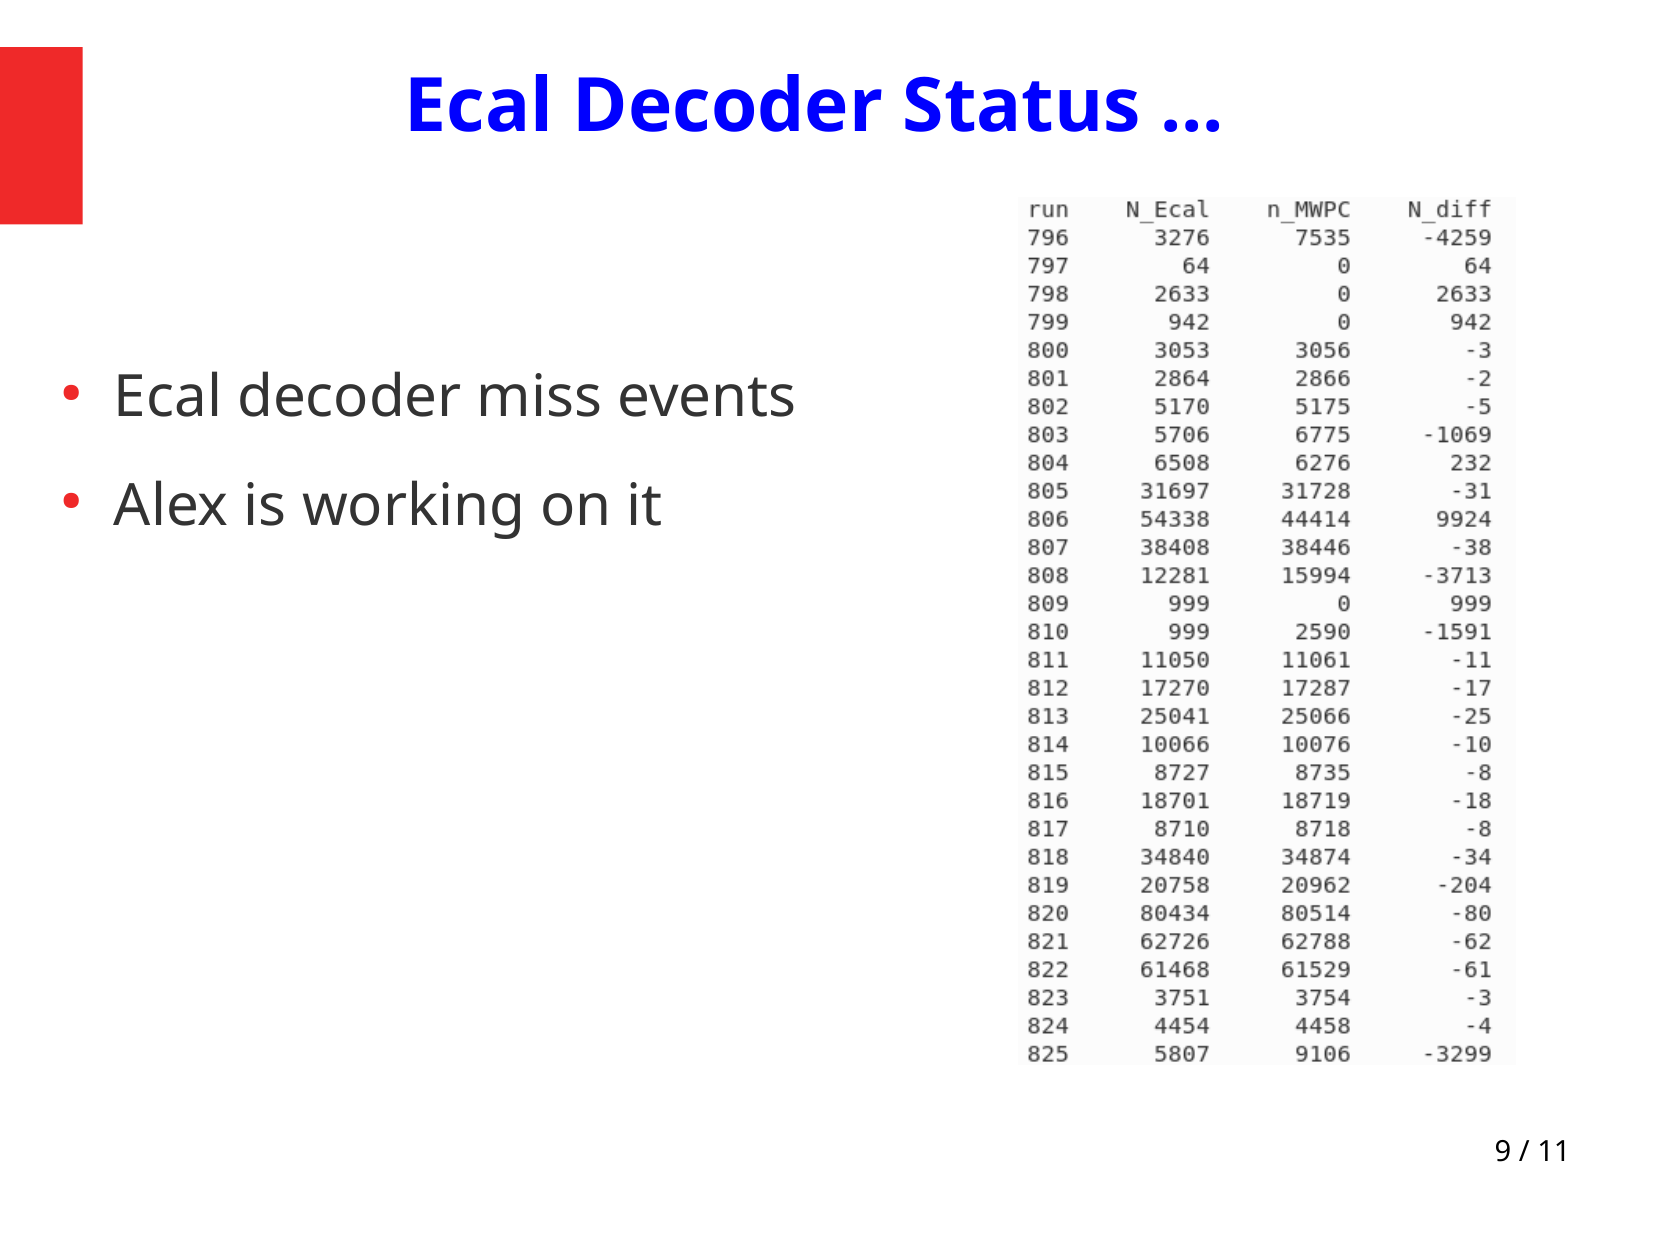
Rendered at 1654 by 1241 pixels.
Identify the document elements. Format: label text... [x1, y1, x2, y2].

picture [1018, 197, 1516, 1066]
list Ecal decoder miss events Alex is working on it [43, 354, 961, 841]
title Ecal Decoder Status ... [88, 51, 1542, 154]
